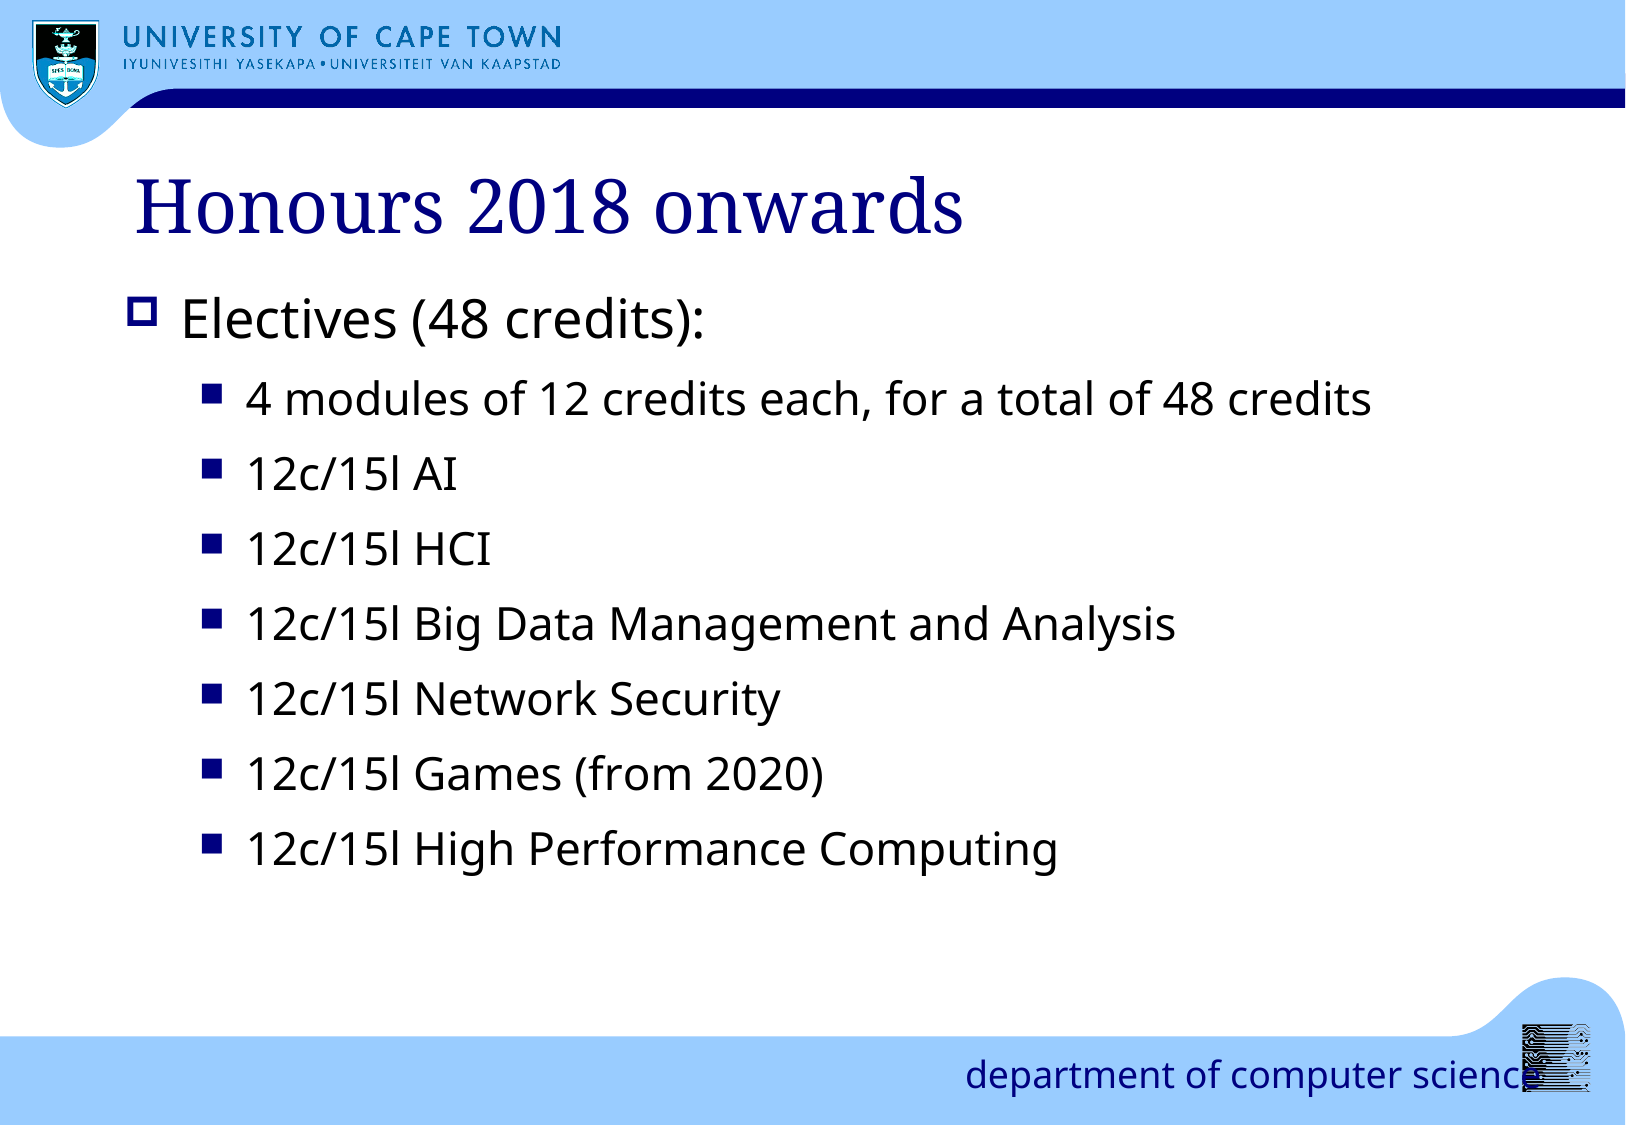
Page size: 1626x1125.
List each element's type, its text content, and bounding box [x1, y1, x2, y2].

picture [1522, 1024, 1591, 1092]
picture [120, 23, 563, 71]
title Honours 2018 onwards [134, 140, 1571, 268]
list Electives (48 credits): 4 modules of 12 credits each, for a total of 48 credits 12c/15l AI 12c/15l HCI 12c/15l Big Data Management and Analysis 12c/15l Network Security 12c/15l Games (from 2020) 12c/15l High Performance Computing [124, 280, 1568, 1023]
picture [32, 20, 100, 109]
picture [1526, 1070, 1536, 1076]
